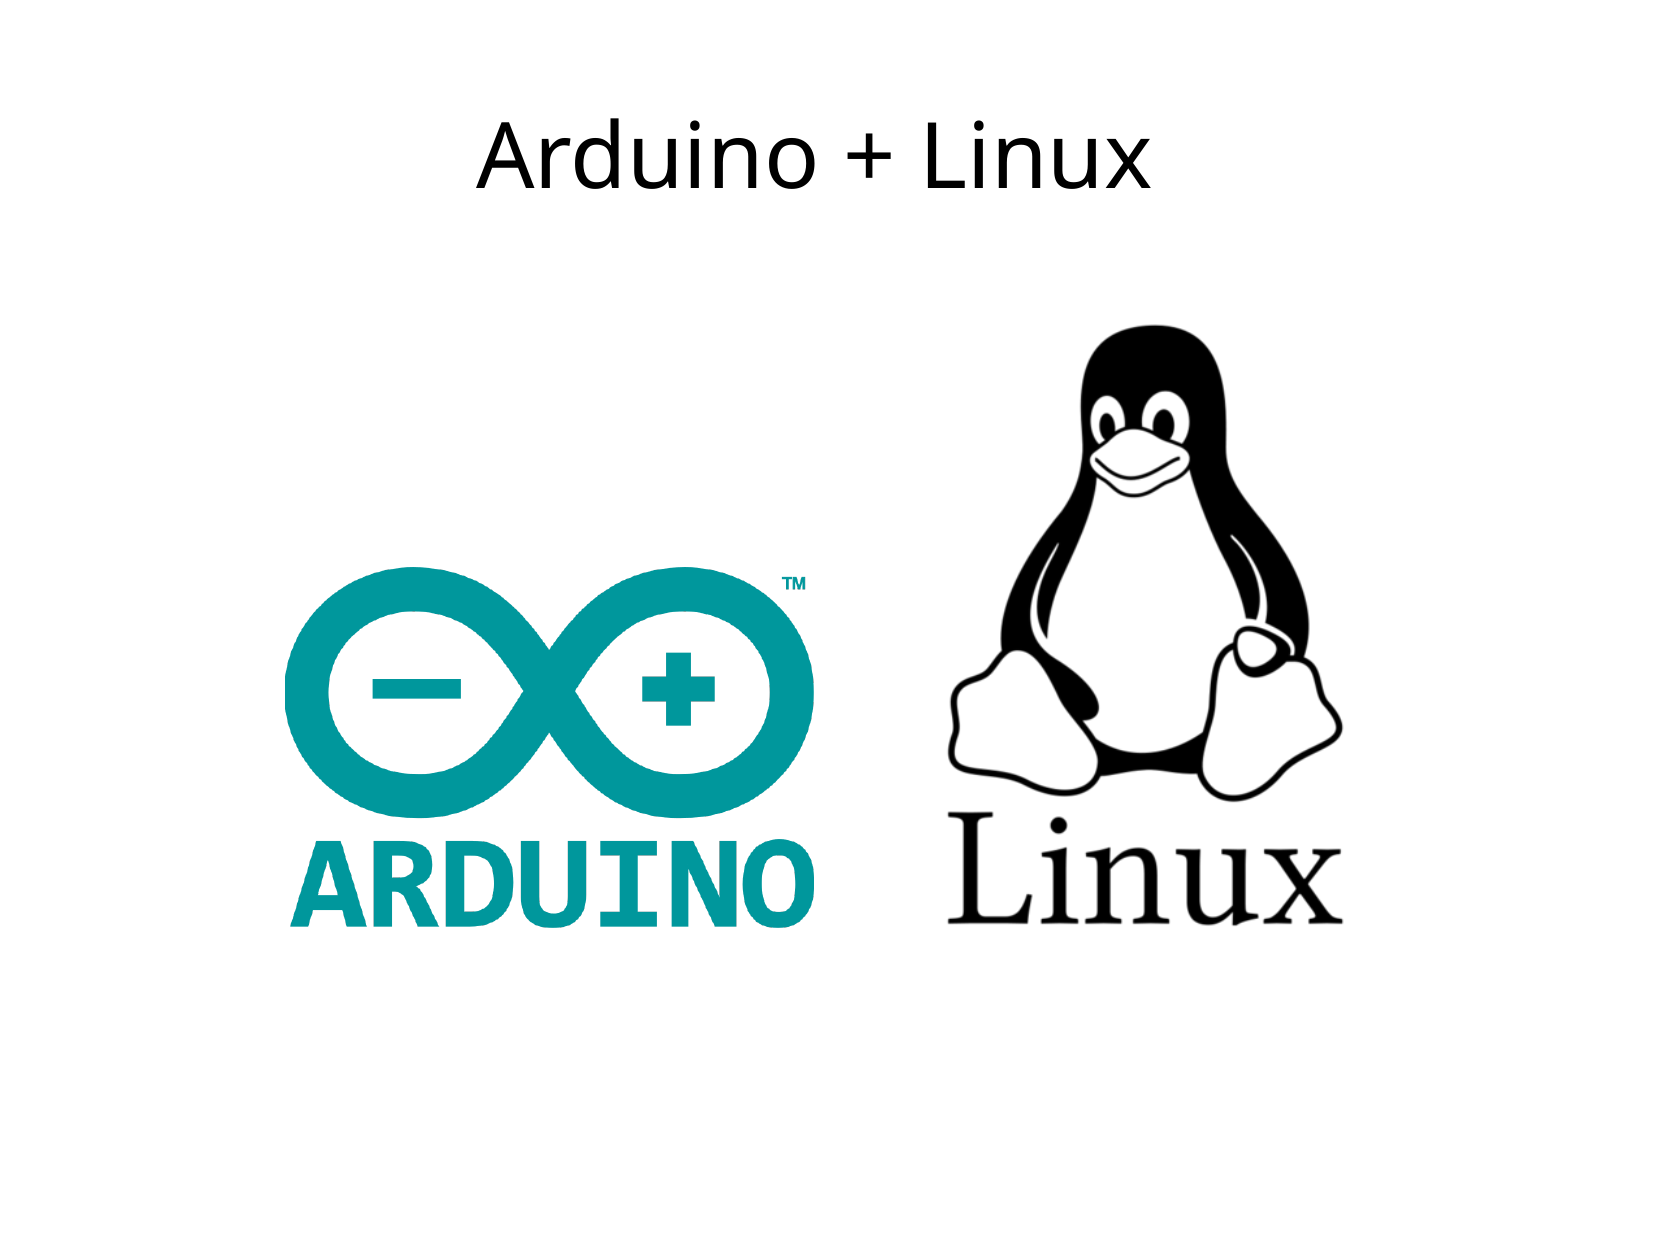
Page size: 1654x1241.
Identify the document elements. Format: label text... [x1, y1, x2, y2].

title Arduino + Linux [82, 49, 1571, 257]
picture [821, 296, 1471, 946]
picture [285, 567, 814, 928]
